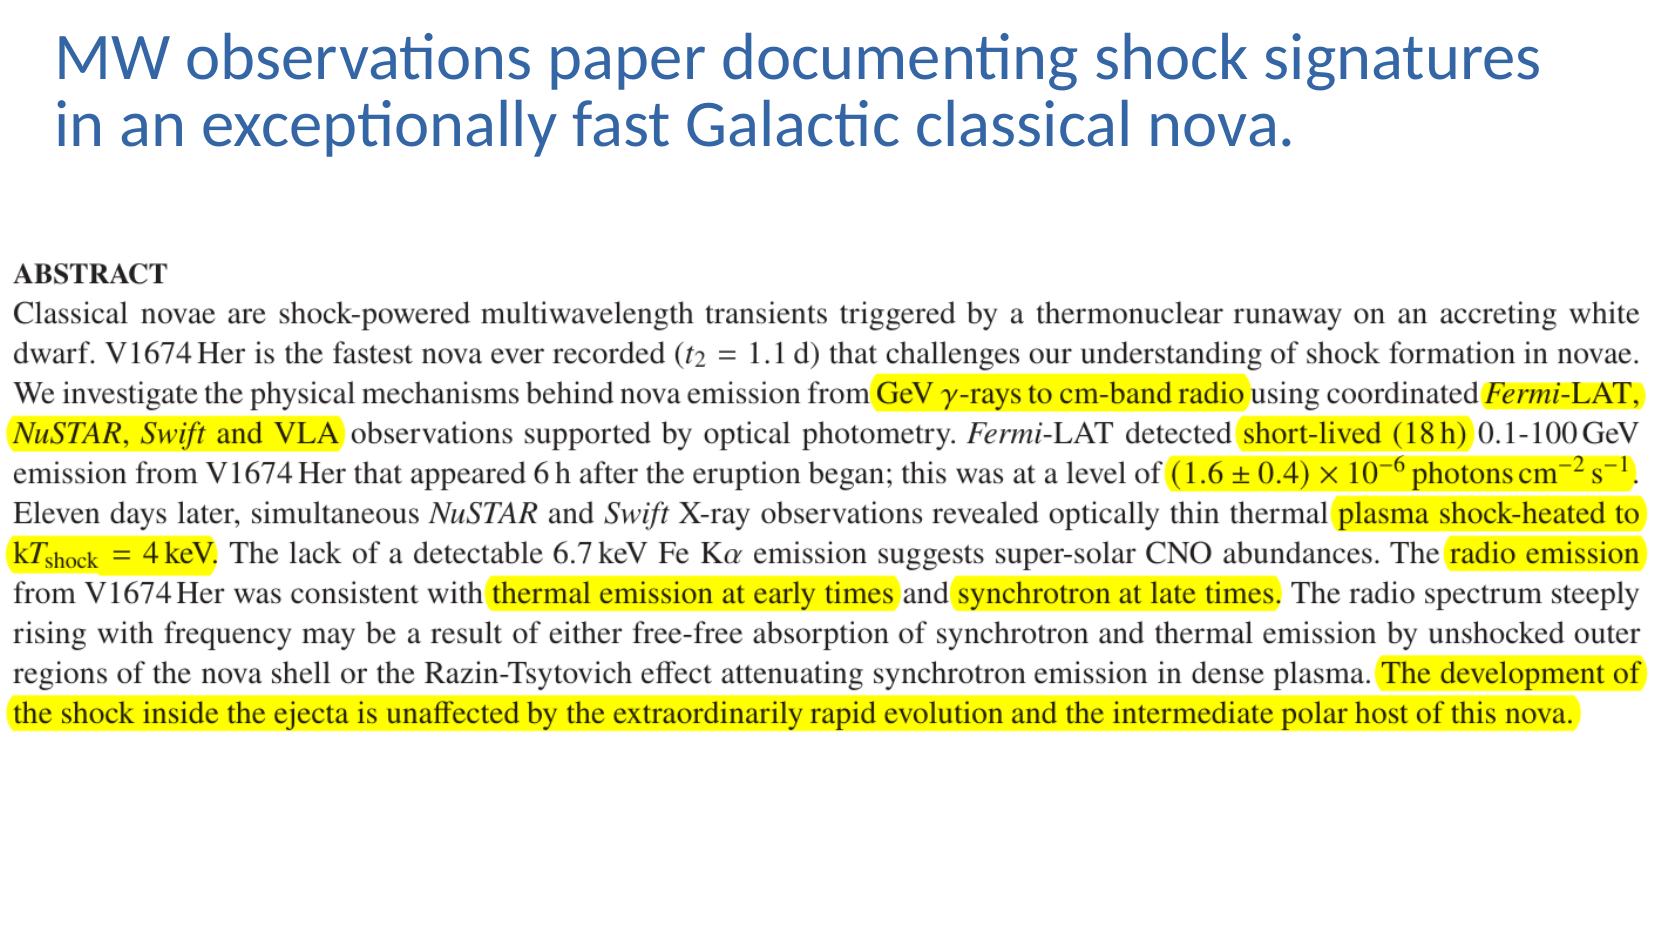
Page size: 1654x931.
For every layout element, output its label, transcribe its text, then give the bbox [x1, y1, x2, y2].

text_box MW observations paper documenting shock signatures in an exceptionally fast Galactic classical nova. [54, 29, 1600, 163]
picture [0, 254, 1654, 742]
